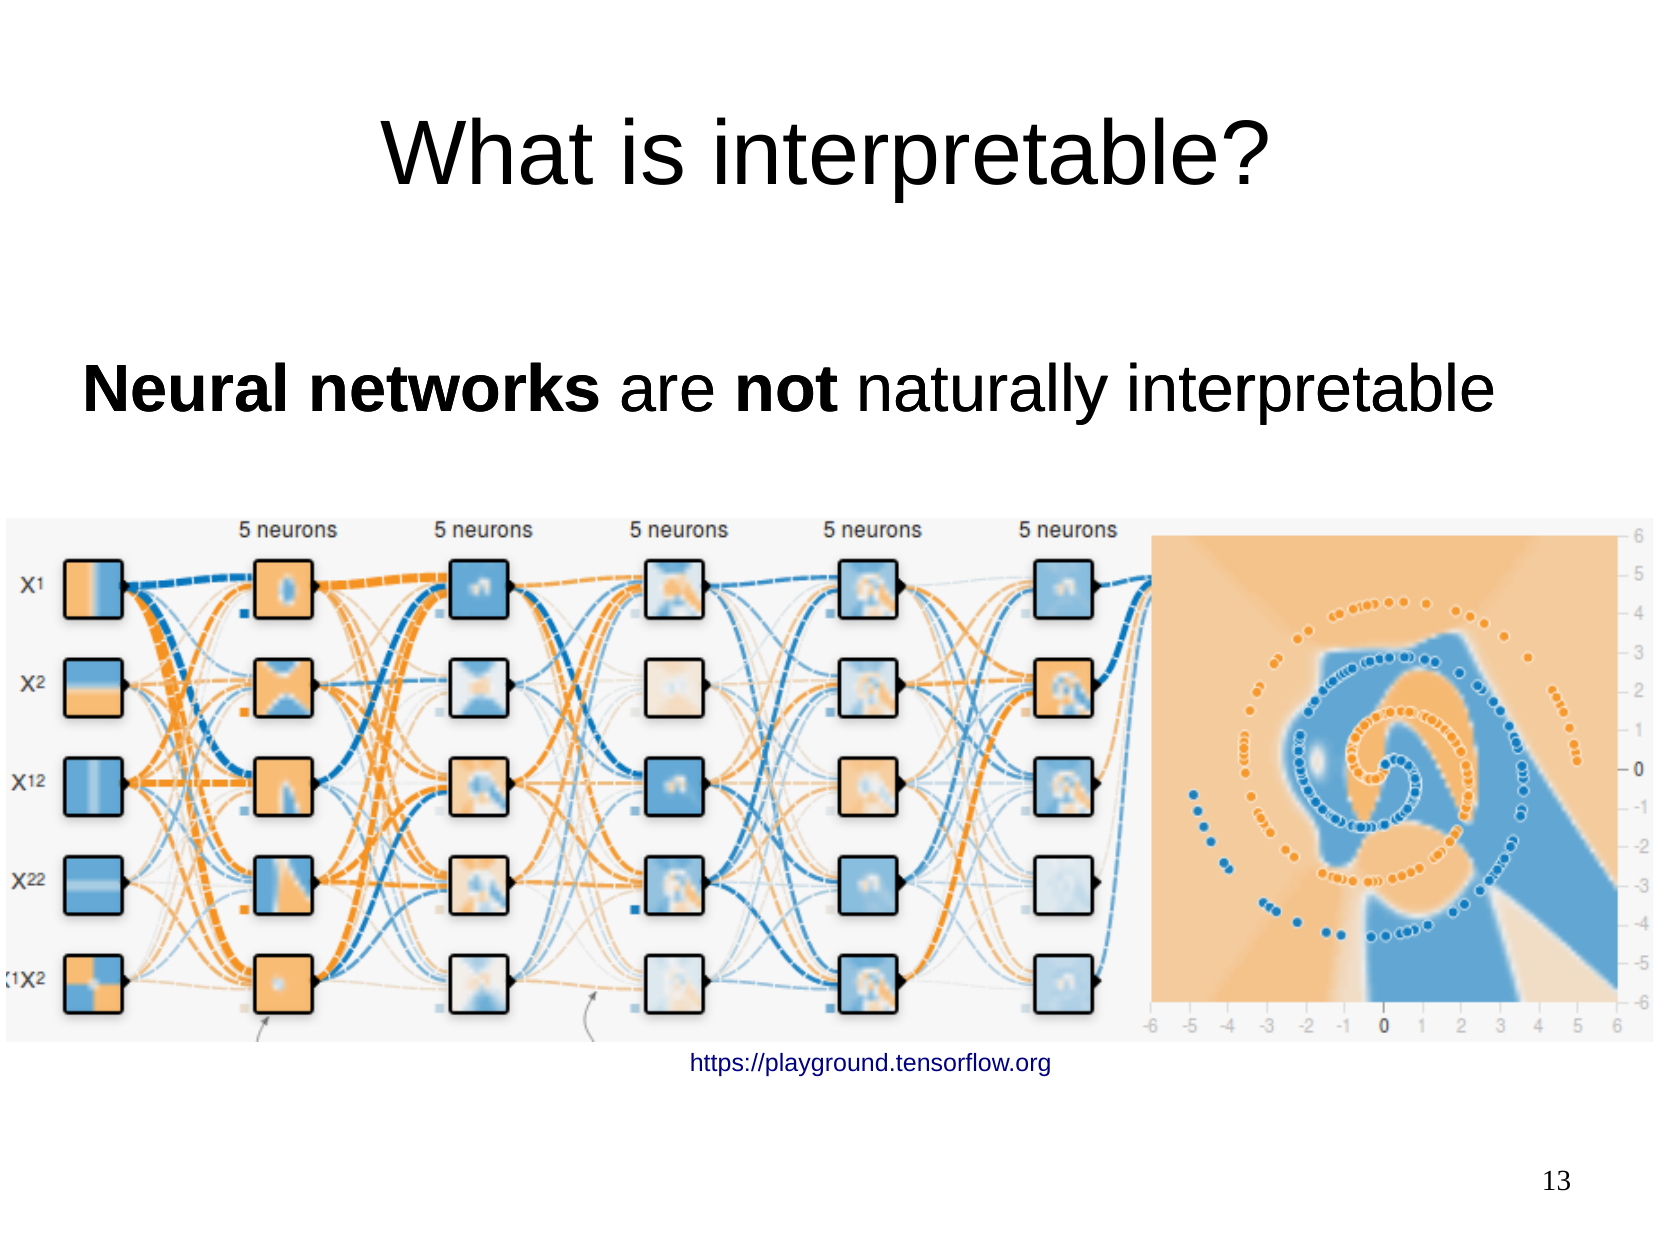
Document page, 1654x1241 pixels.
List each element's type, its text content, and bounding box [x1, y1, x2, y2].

text_box Neural networks are not naturally interpretable [82, 290, 1571, 1010]
picture [6, 518, 1654, 1042]
text_box https://playground.tensorflow.org [675, 1041, 1096, 1099]
title What is interpretable? [82, 49, 1571, 257]
